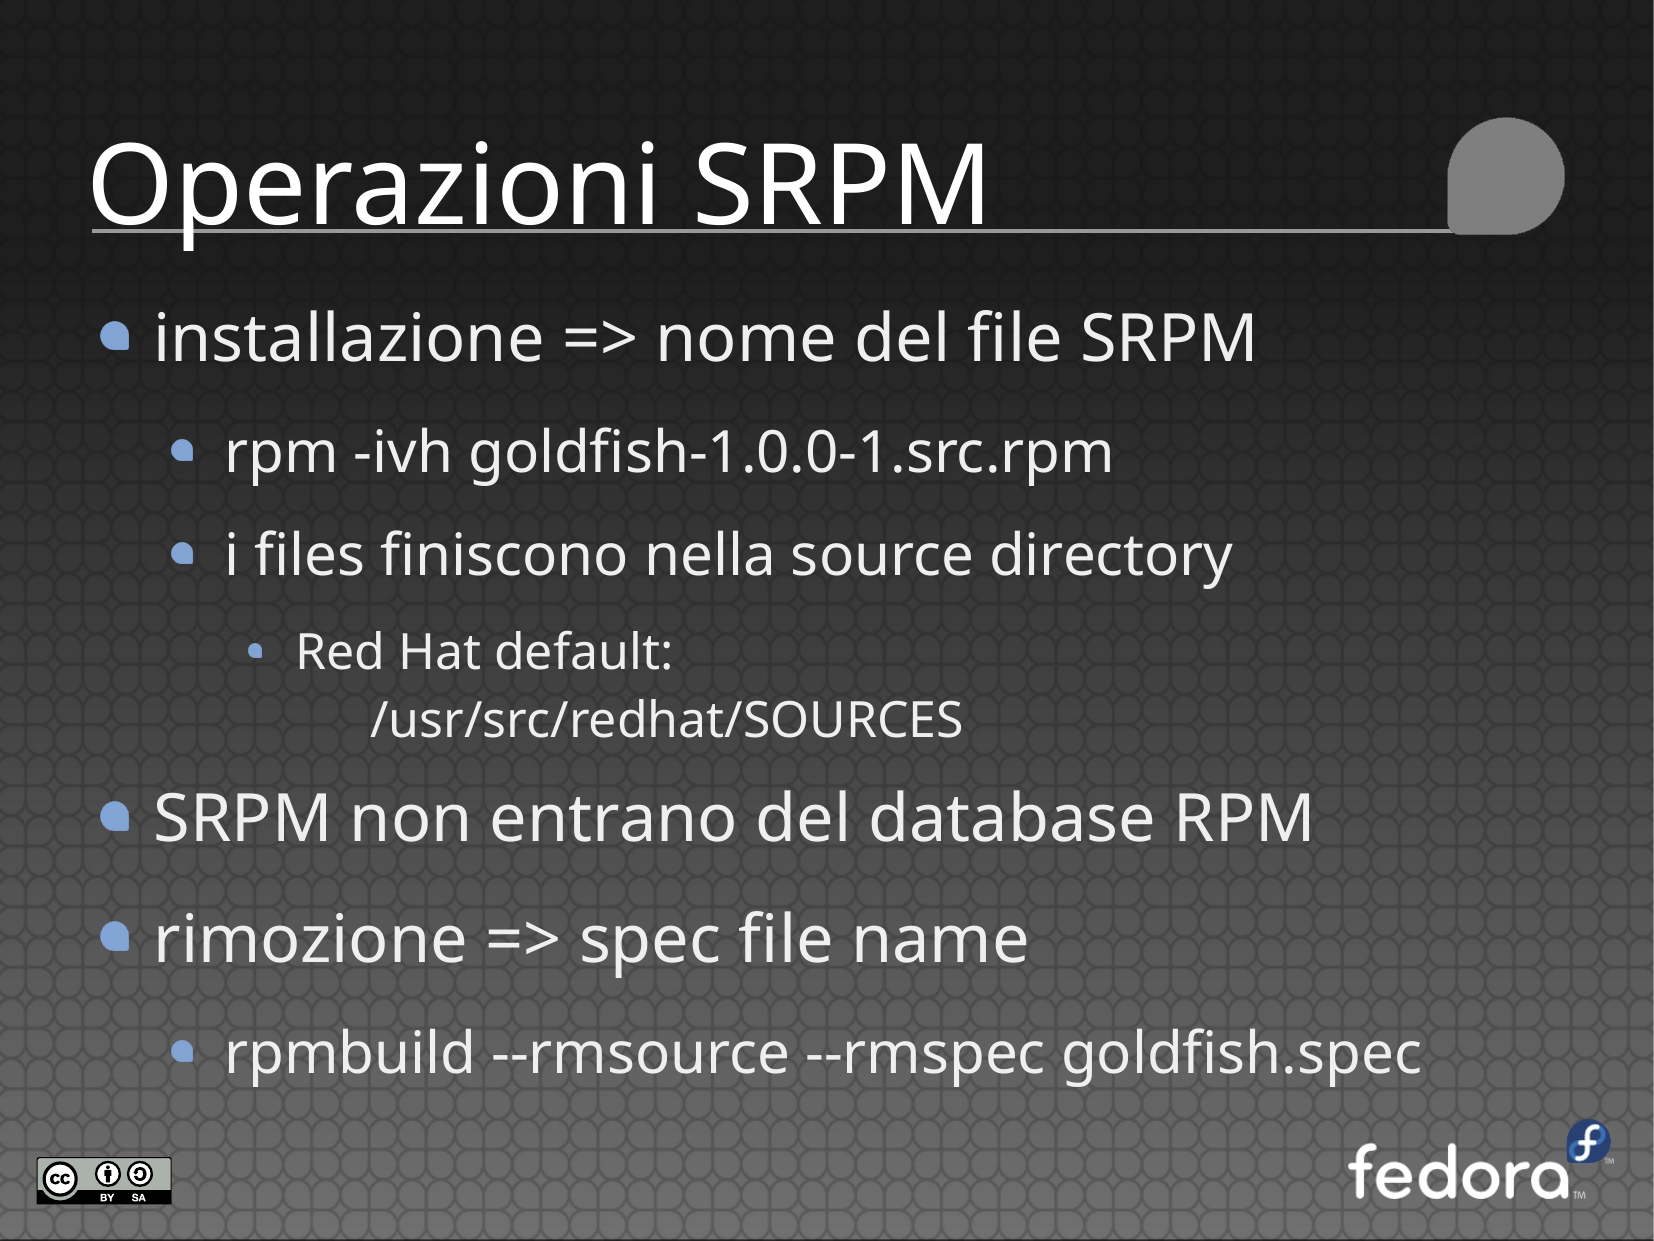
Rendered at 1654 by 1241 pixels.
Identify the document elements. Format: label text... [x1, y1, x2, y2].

picture [0, 0, 1654, 1241]
title Operazioni SRPM [86, 110, 1576, 251]
list installazione => nome del file SRPM rpm -ivh goldfish-1.0.0-1.src.rpm i files finiscono nella source directory Red Hat default: /usr/src/redhat/SOURCES SRPM non entrano del database RPM rimozione => spec file name rpmbuild --rmsource --rmspec goldfish.spec [82, 290, 1571, 997]
